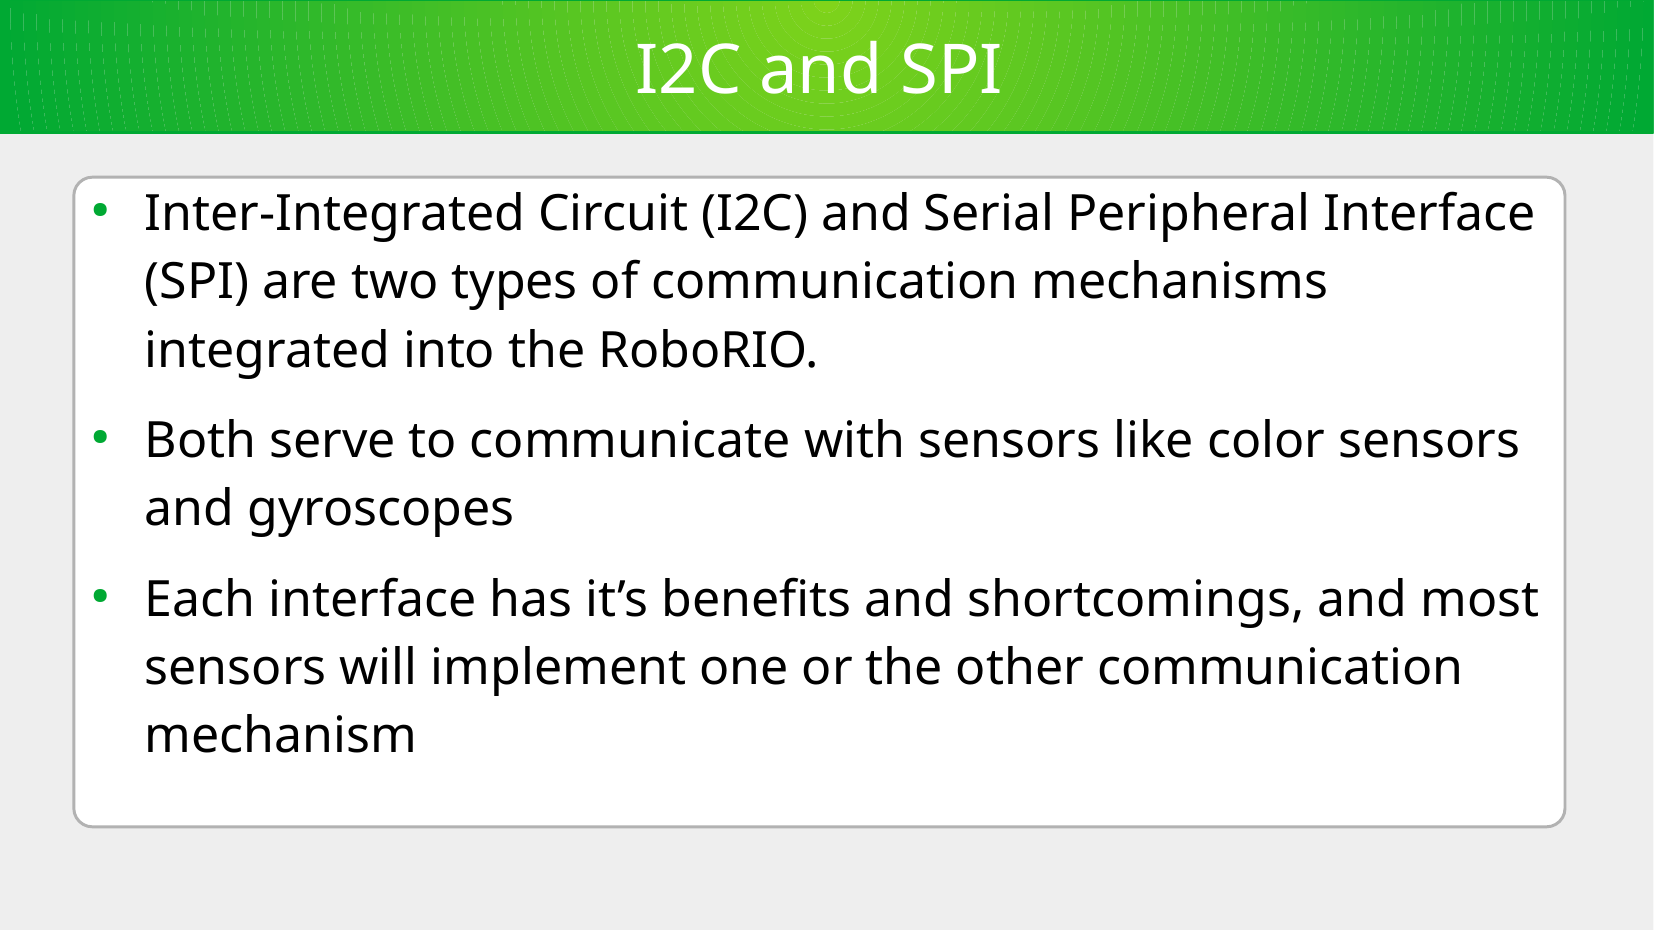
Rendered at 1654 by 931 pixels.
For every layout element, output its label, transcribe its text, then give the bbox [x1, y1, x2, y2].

list Inter-Integrated Circuit (I2C) and Serial Peripheral Interface (SPI) are two types of communication mechanisms integrated into the RoboRIO. Both serve to communicate with sensors like color sensors and gyroscopes Each interface has it’s benefits and shortcomings, and most sensors will implement one or the other communication mechanism [73, 177, 1565, 827]
title I2C and SPI [73, 14, 1565, 119]
